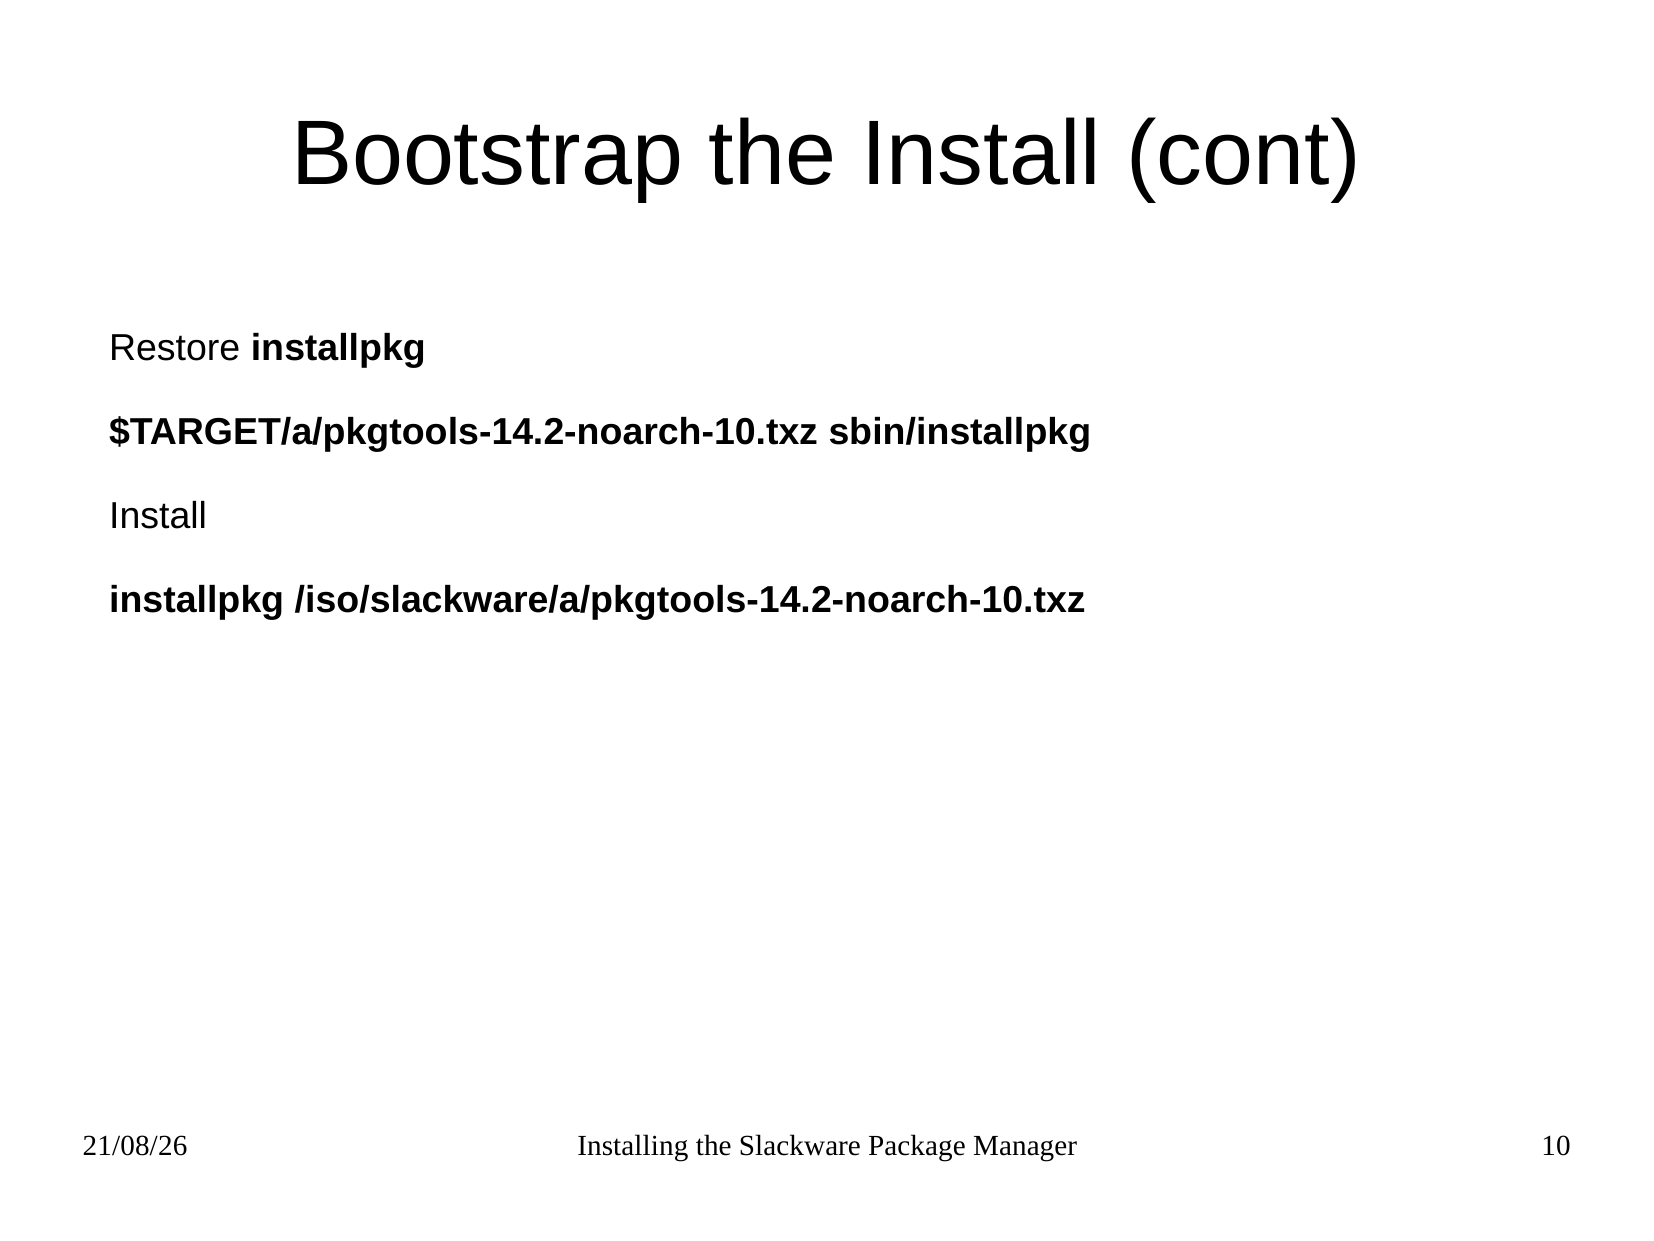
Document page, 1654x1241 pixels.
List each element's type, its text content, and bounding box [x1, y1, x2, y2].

text_box Restore installpkg $TARGET/a/pkgtools-14.2-noarch-10.txz sbin/installpkg Install installpkg /iso/slackware/a/pkgtools-14.2-noarch-10.txz [94, 318, 1548, 625]
title Bootstrap the Install (cont) [82, 49, 1571, 257]
